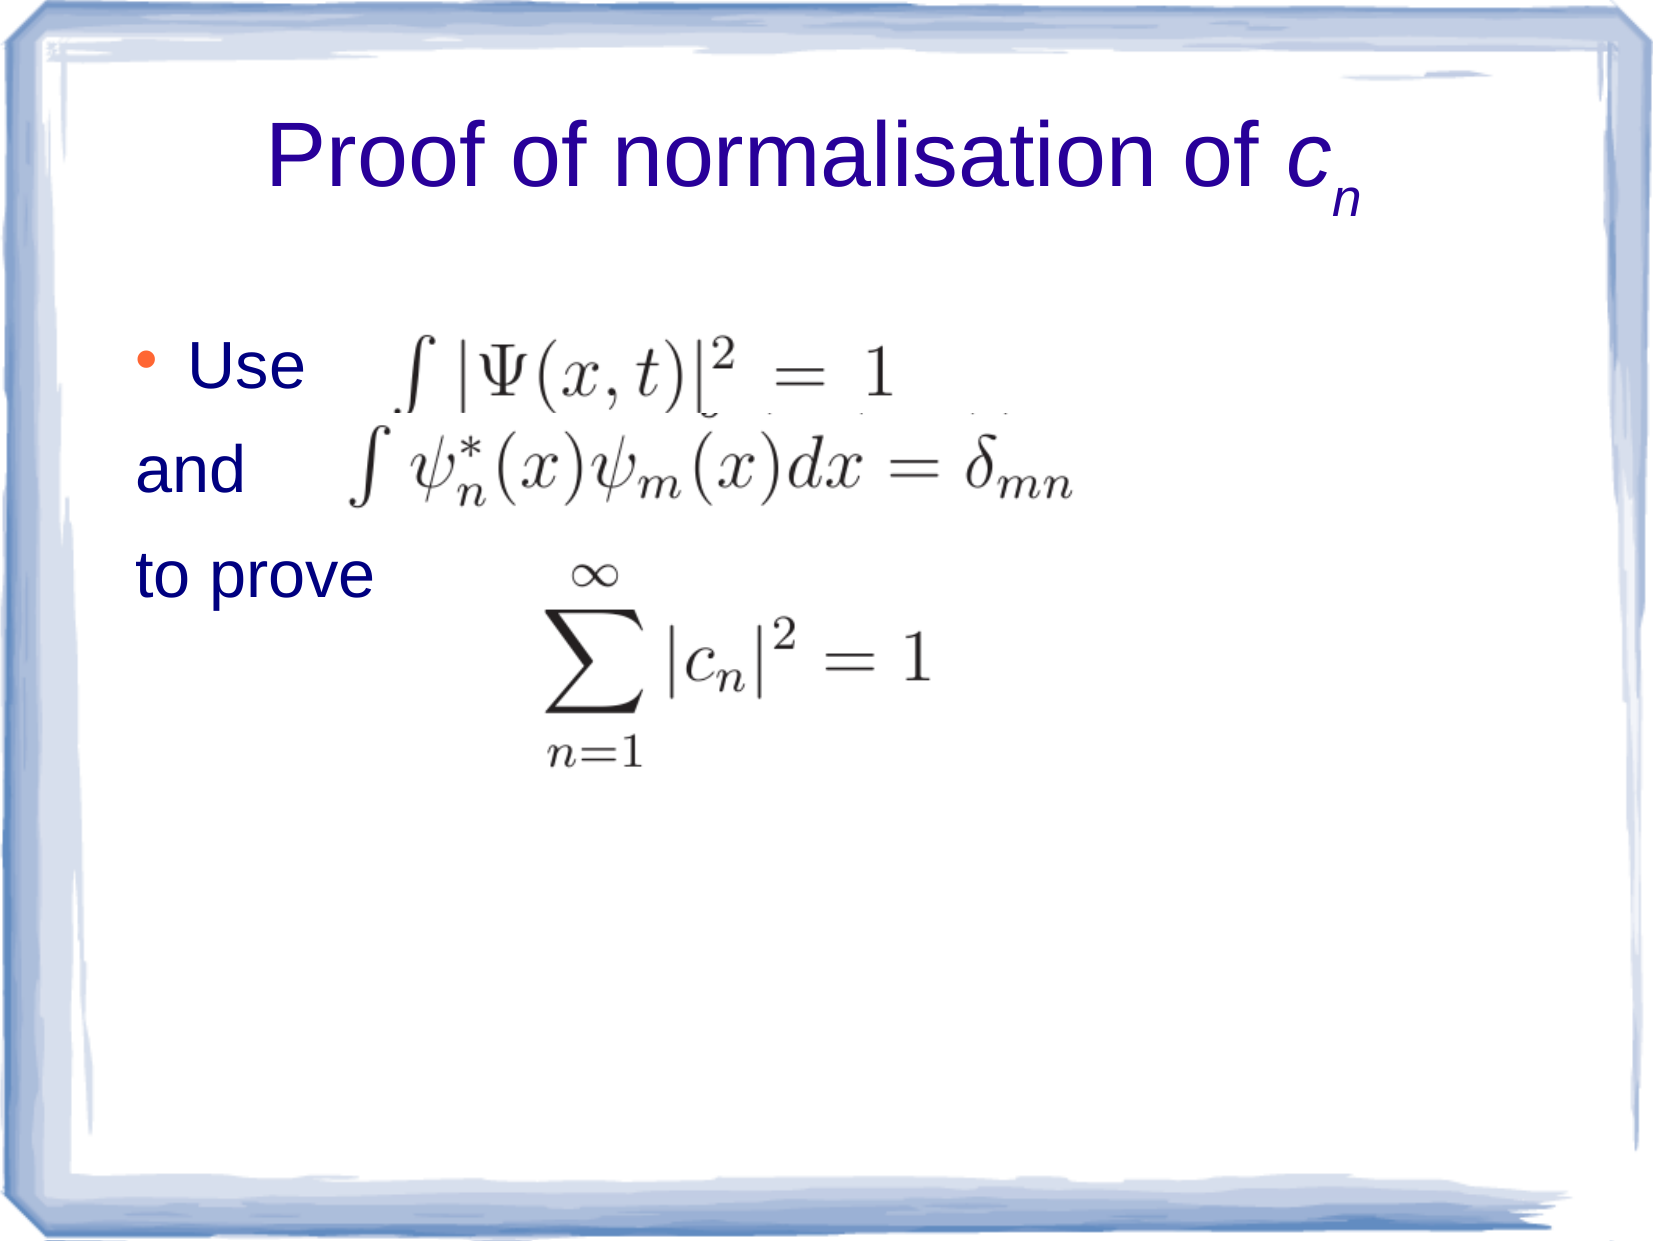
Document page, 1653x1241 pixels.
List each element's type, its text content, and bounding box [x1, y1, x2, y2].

title Proof of normalisation of cn [82, 49, 1571, 257]
picture [0, 0, 1653, 1241]
list Use and to prove [117, 324, 1571, 1144]
